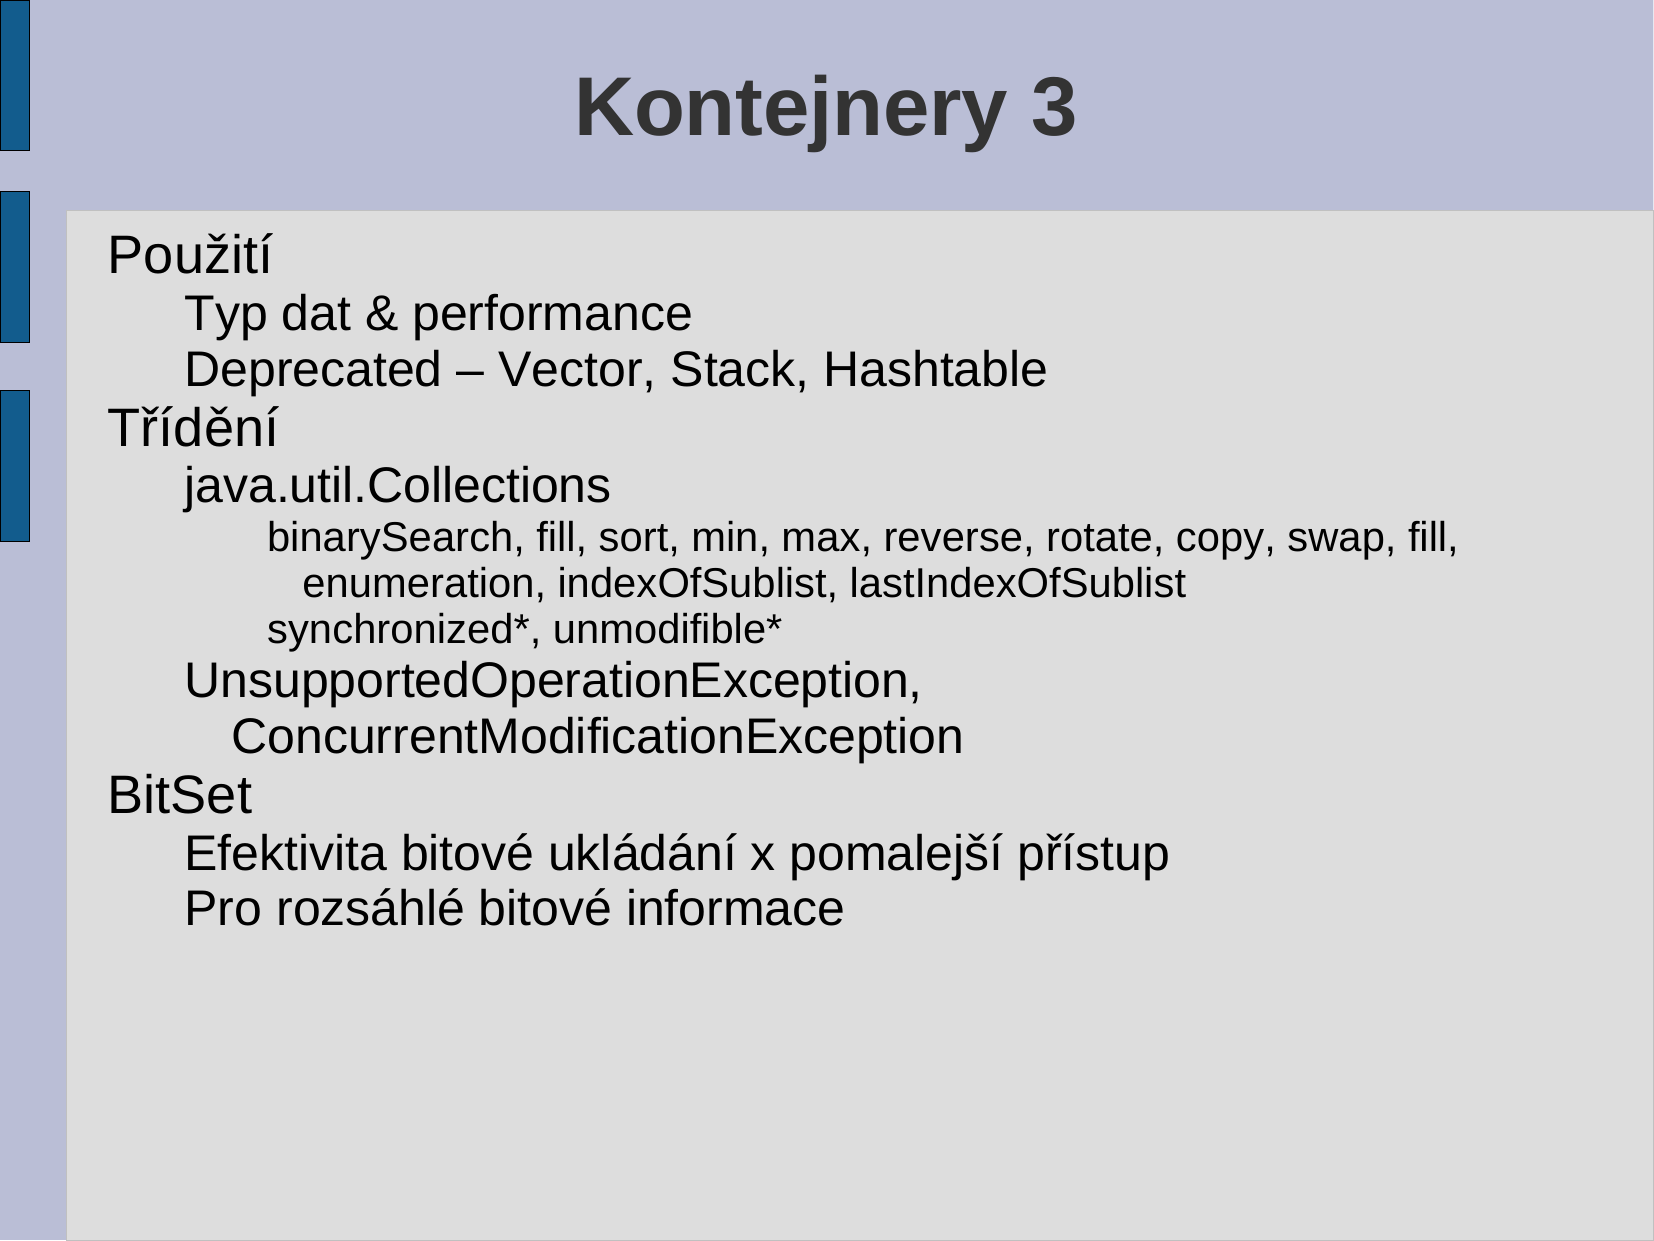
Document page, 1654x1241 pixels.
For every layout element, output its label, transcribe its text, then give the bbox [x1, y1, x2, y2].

list Použití Typ dat & performance Deprecated – Vector, Stack, Hashtable Třídění java.util.Collections binarySearch, fill, sort, min, max, reverse, rotate, copy, swap, fill, enumeration, indexOfSublist, lastIndexOfSublist synchronized*, unmodifible* UnsupportedOperationException, ConcurrentModificationException BitSet Efektivita bitové ukládání x pomalejší přístup Pro rozsáhlé bitové informace [90, 225, 1576, 1171]
title Kontejnery 3 [120, 17, 1533, 196]
